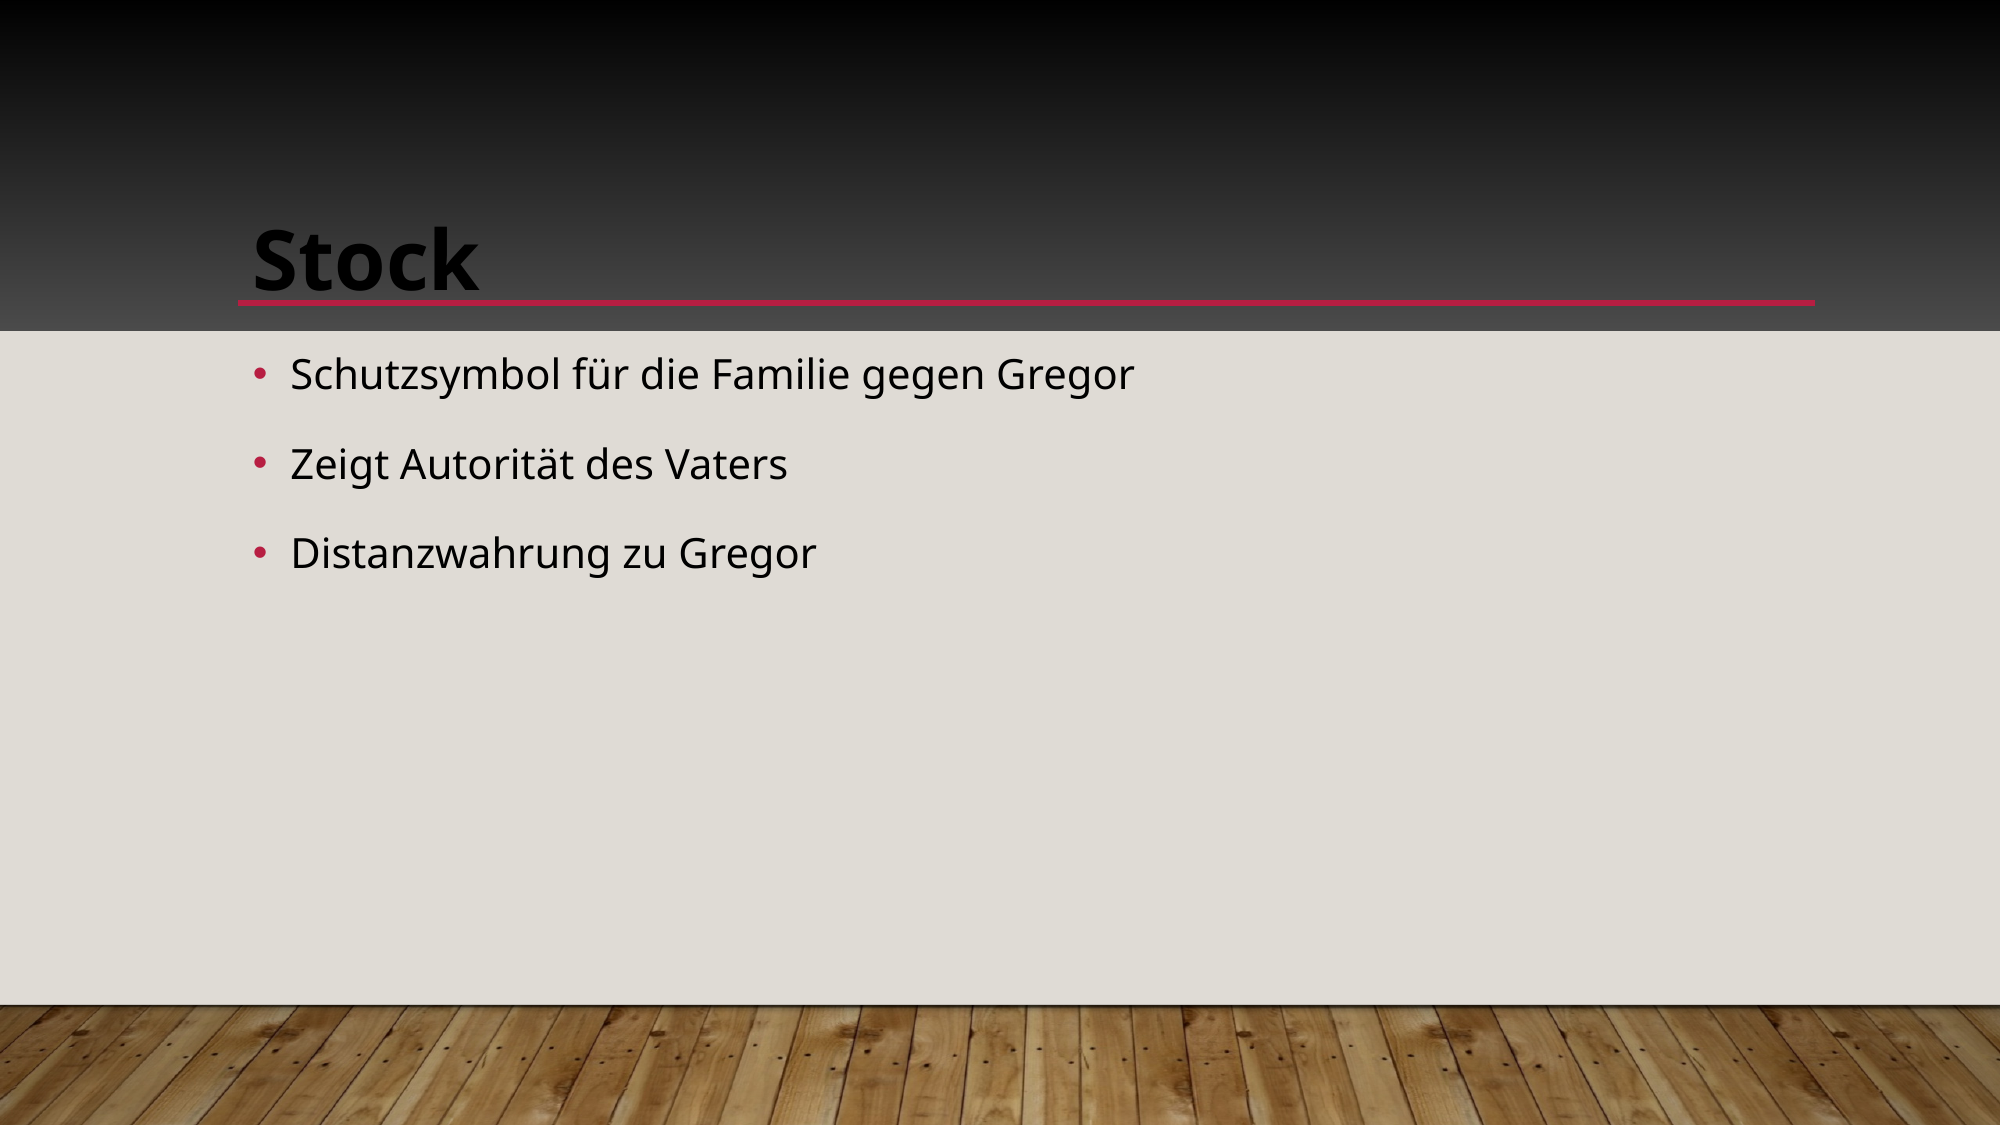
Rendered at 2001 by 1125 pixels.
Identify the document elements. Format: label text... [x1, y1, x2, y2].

title Stock [238, 210, 1814, 330]
list Schutzsymbol für die Familie gegen Gregor Zeigt Autorität des Vaters Distanzwahrung zu Gregor [238, 330, 1814, 897]
picture [0, 1005, 2000, 1125]
